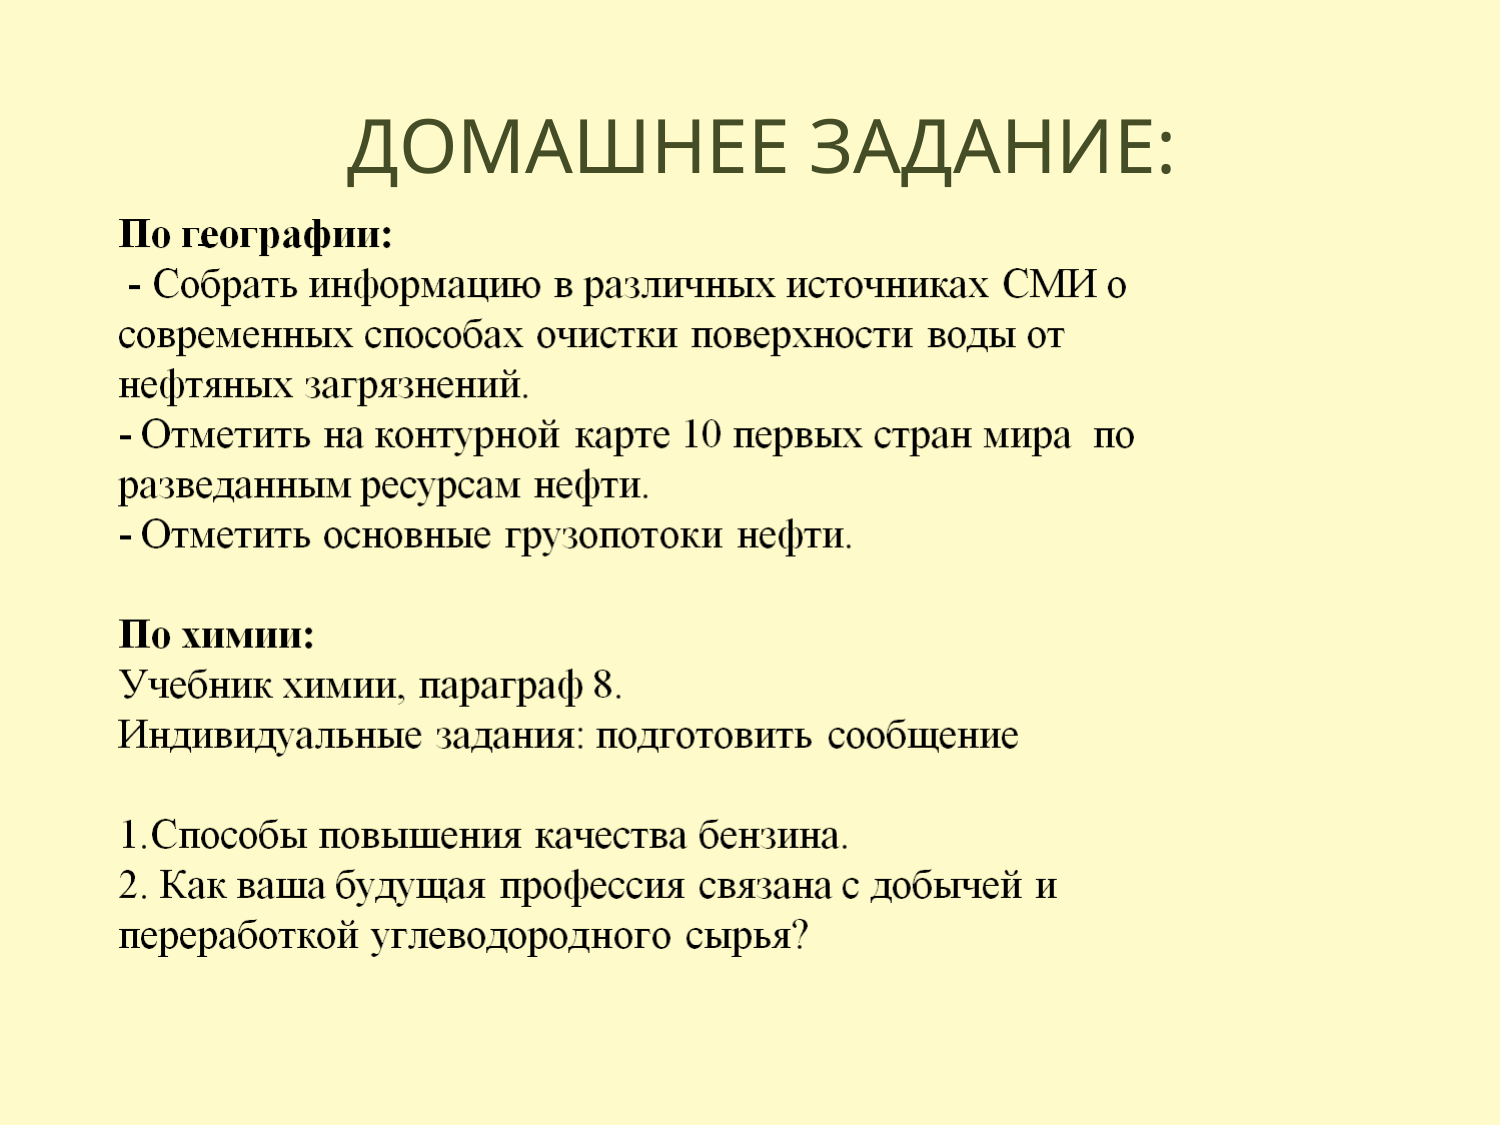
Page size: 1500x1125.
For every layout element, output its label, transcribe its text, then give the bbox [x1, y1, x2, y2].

picture [87, 195, 1282, 970]
title Домашнее задание: [49, 75, 1475, 214]
